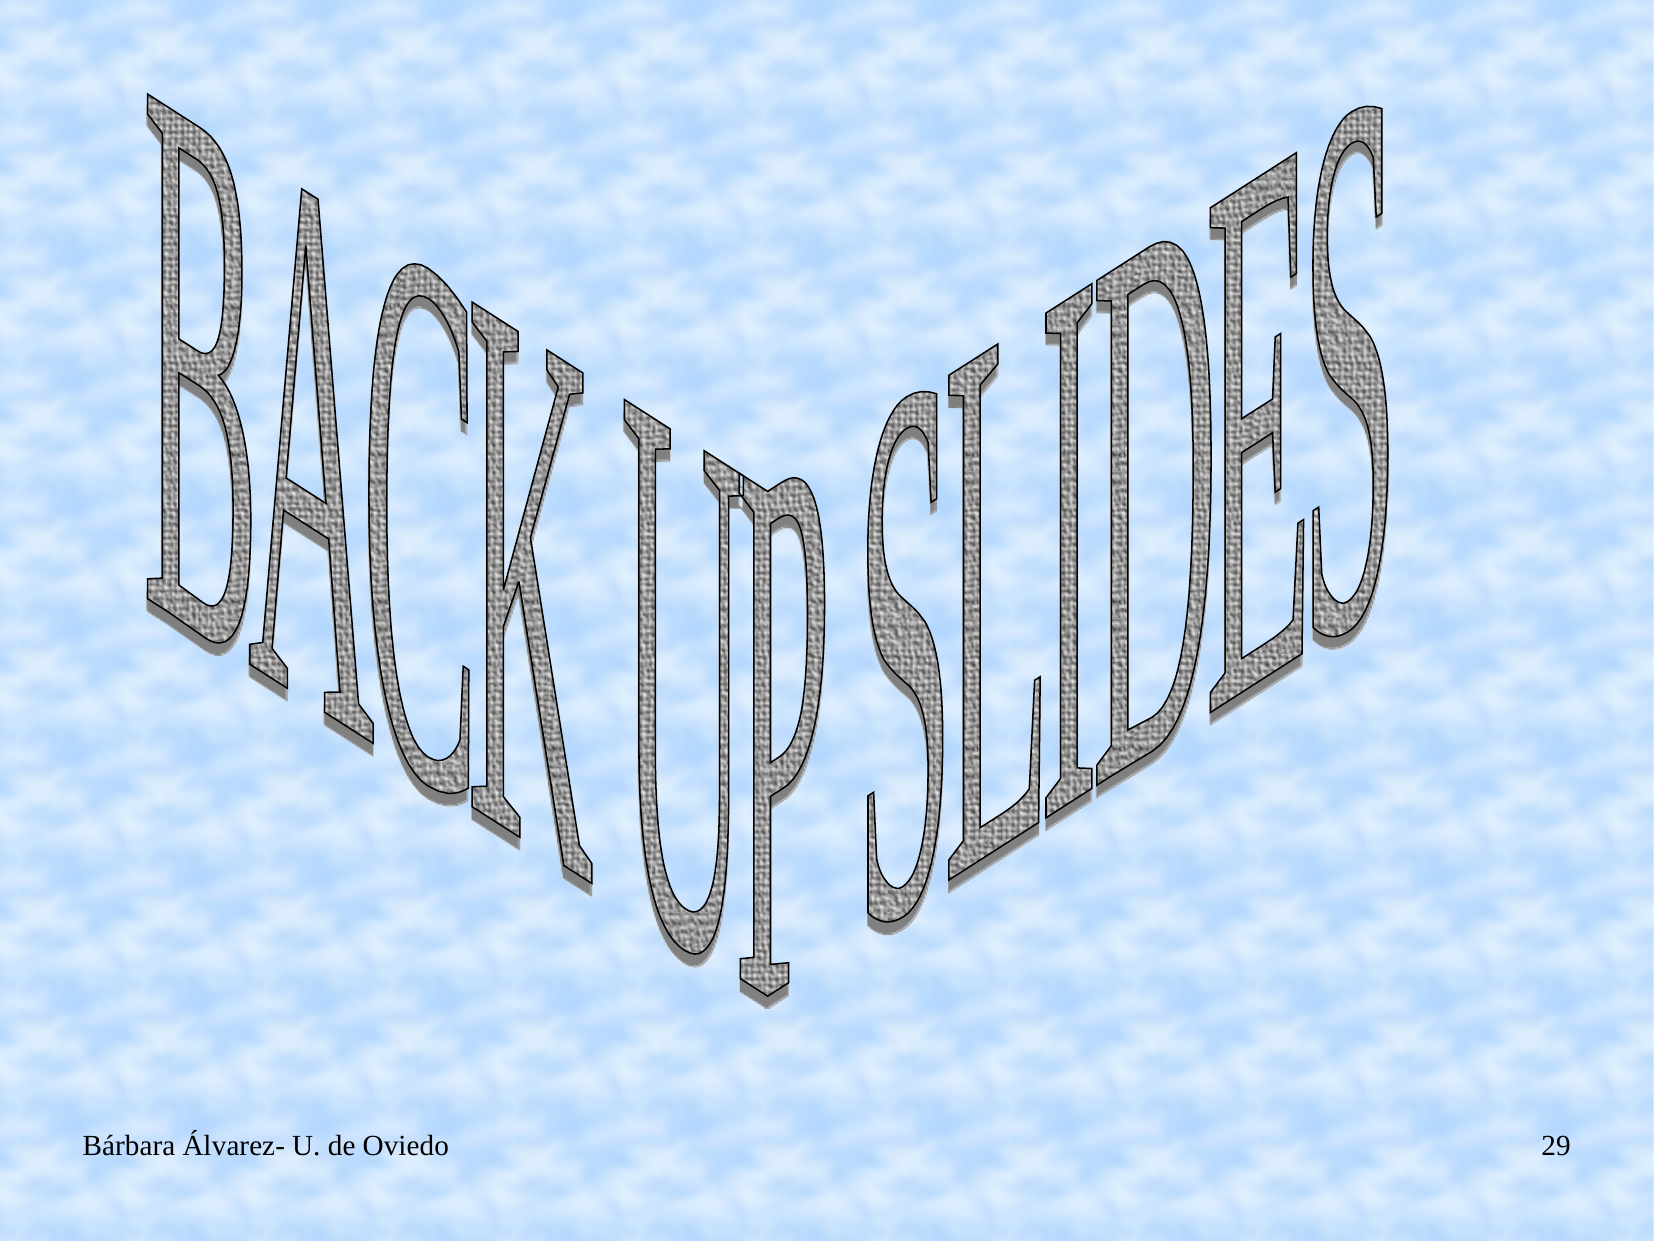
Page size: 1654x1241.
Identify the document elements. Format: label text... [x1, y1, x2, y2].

text_box BACK UP SLIDES [1210, 152, 1304, 713]
text_box BACK UP SLIDES [147, 94, 251, 643]
text_box BACK UP SLIDES [472, 302, 592, 884]
text_box BACK UP SLIDES [948, 344, 1041, 881]
text_box BACK UP SLIDES [1096, 241, 1212, 786]
picture [0, 0, 1654, 1241]
text_box BACK UP SLIDES [867, 391, 943, 922]
text_box BACK UP SLIDES [368, 263, 469, 794]
text_box BACK UP SLIDES [1312, 106, 1388, 637]
text_box BACK UP SLIDES [1045, 283, 1092, 818]
text_box BACK UP SLIDES [624, 399, 825, 997]
text_box BACK UP SLIDES [249, 188, 374, 744]
